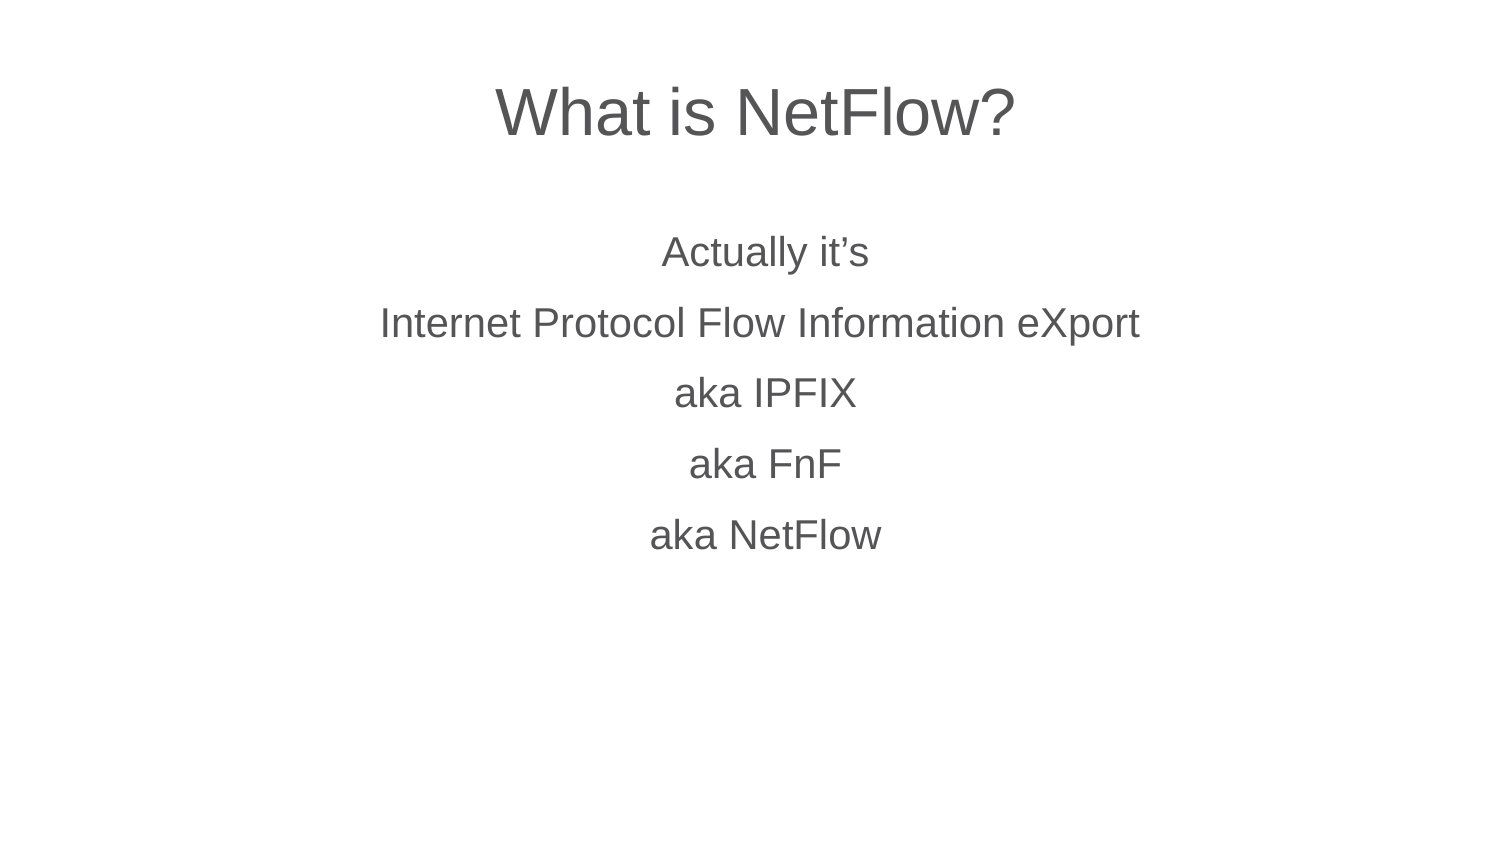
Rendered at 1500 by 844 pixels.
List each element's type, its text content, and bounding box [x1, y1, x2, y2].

title What is NetFlow? [71, 55, 1441, 177]
list Actually it’s Internet Protocol Flow Information eXport aka IPFIX aka FnF aka NetFlow [71, 221, 1441, 741]
